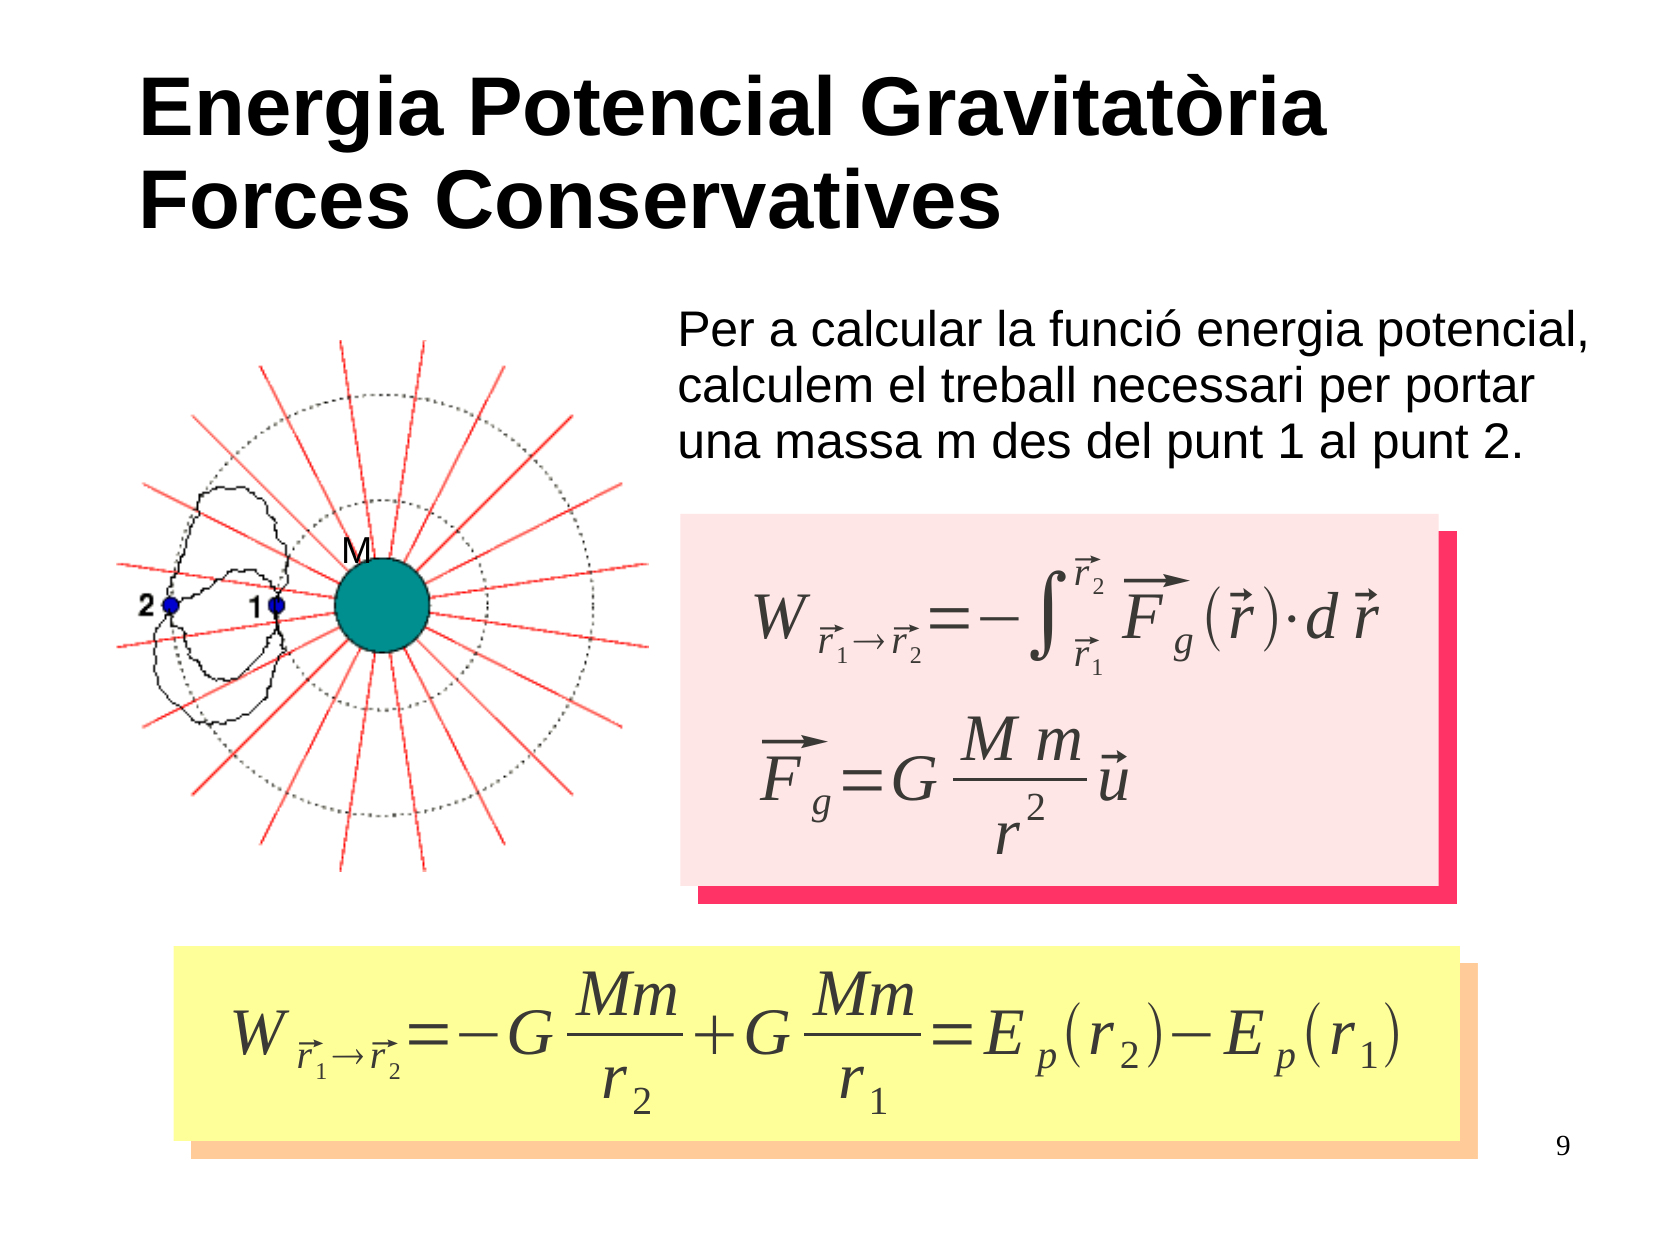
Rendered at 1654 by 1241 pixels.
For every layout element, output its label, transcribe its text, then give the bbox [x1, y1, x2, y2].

text_box M [326, 522, 394, 580]
text_box Per a calcular la funció energia potencial, calculem el treball necessari per portar una massa m des del punt 1 al punt 2. [662, 294, 1634, 477]
text_box [173, 946, 1460, 1141]
chart [223, 956, 1410, 1124]
chart [749, 701, 1138, 869]
picture [116, 340, 649, 872]
text_box [680, 513, 1439, 886]
text_box Energia Potencial Gravitatòria Forces Conservatives [124, 53, 1496, 254]
chart [744, 549, 1386, 682]
